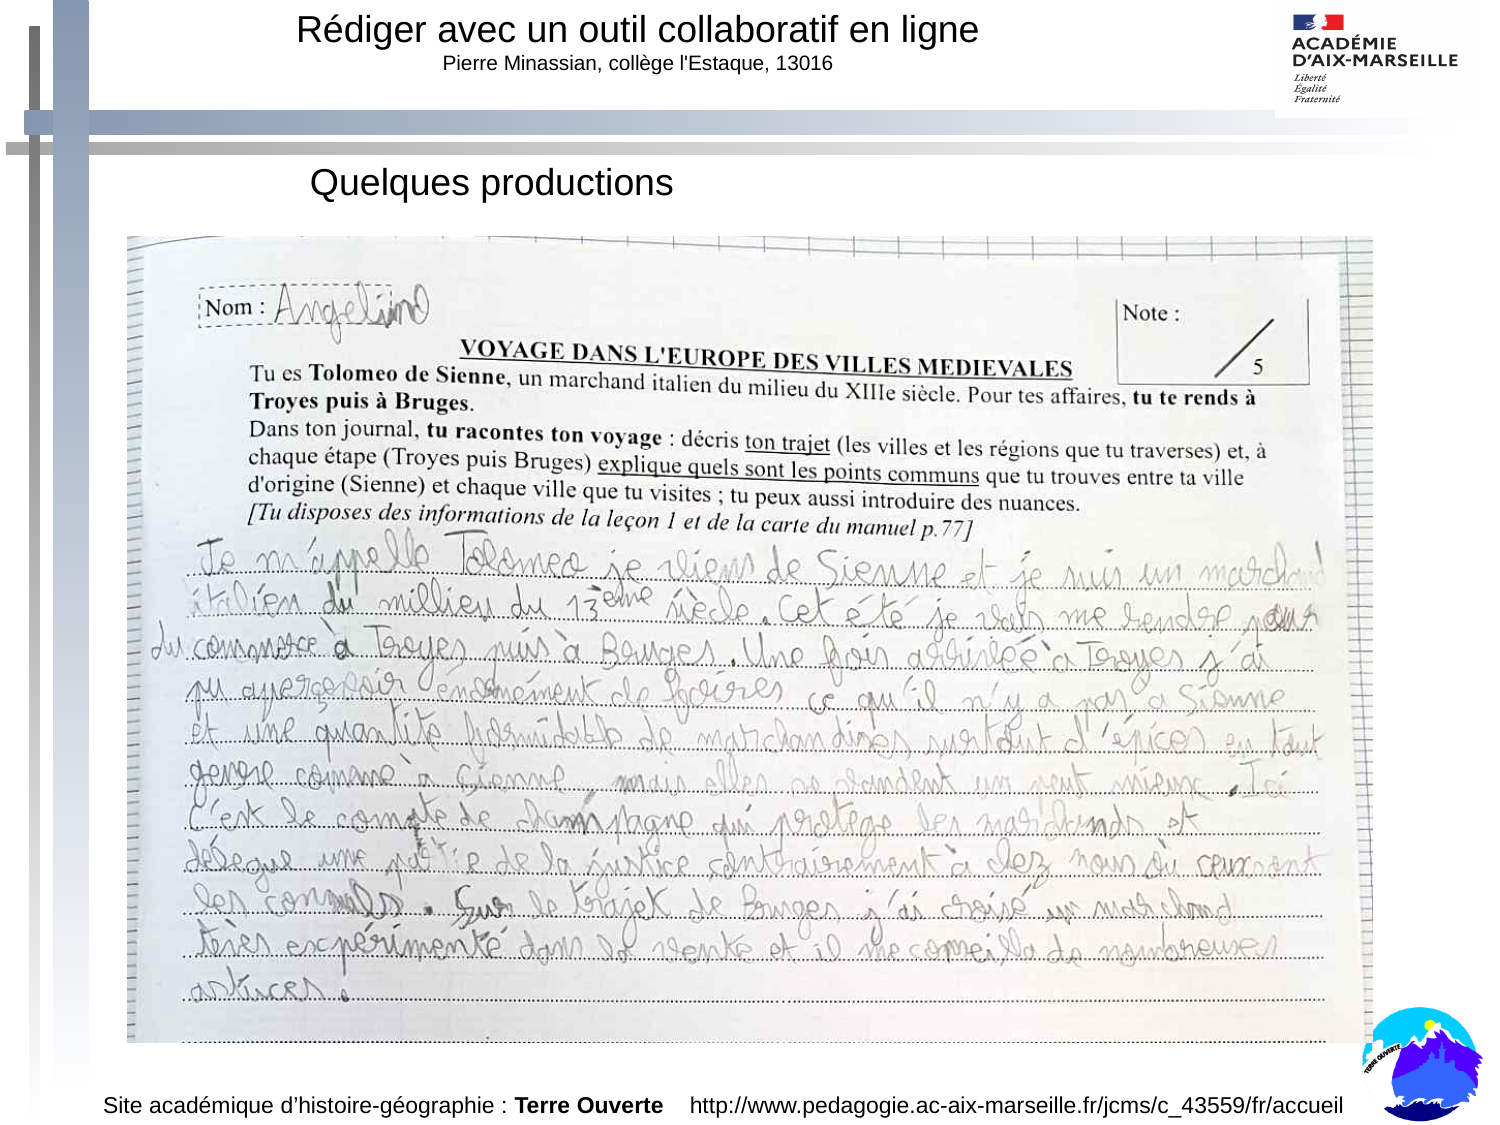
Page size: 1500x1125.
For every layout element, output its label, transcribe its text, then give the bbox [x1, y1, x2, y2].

text_box Rédiger avec un outil collaboratif en ligne Pierre Minassian, collège l'Estaque, 13016 [88, 0, 1188, 83]
text_box Quelques productions [295, 154, 1004, 212]
picture [127, 236, 1484, 1122]
text_box Site académique d’histoire-géographie : Terre Ouverte http://www.pedagogie.ac-aix-marseille.fr/jcms/c_43559/fr/accueil [88, 1083, 1361, 1125]
picture [1275, 0, 1476, 118]
text_box [5, 0, 1454, 1121]
